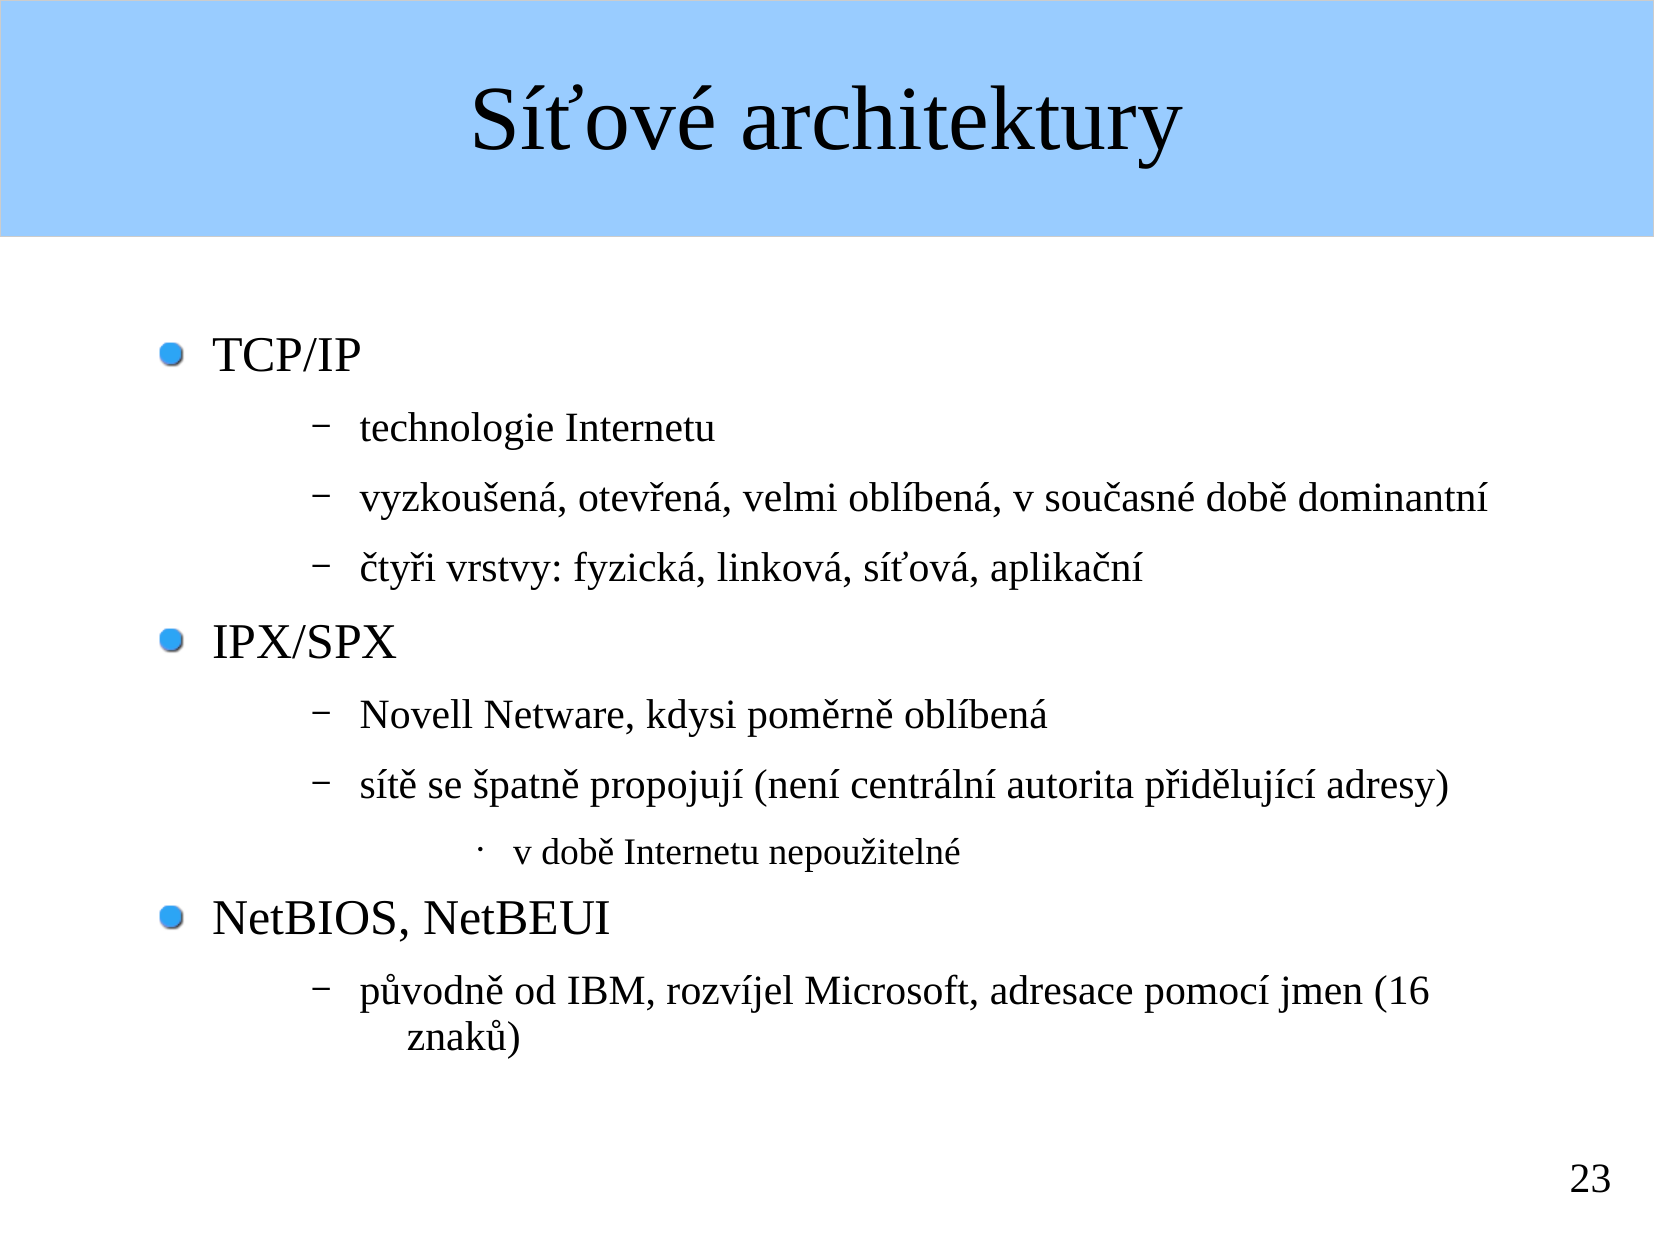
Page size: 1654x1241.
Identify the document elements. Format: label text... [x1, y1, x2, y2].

title Síťové architektury [0, 0, 1654, 237]
list TCP/IP technologie Internetu vyzkoušená, otevřená, velmi oblíbená, v současné době dominantní čtyři vrstvy: fyzická, linková, síťová, aplikační IPX/SPX Novell Netware, kdysi poměrně oblíbená sítě se špatně propojují (není centrální autorita přidělující adresy) v době Internetu nepoužitelné NetBIOS, NetBEUI původně od IBM, rozvíjel Microsoft, adresace pomocí jmen (16 znaků) [123, 327, 1536, 1211]
